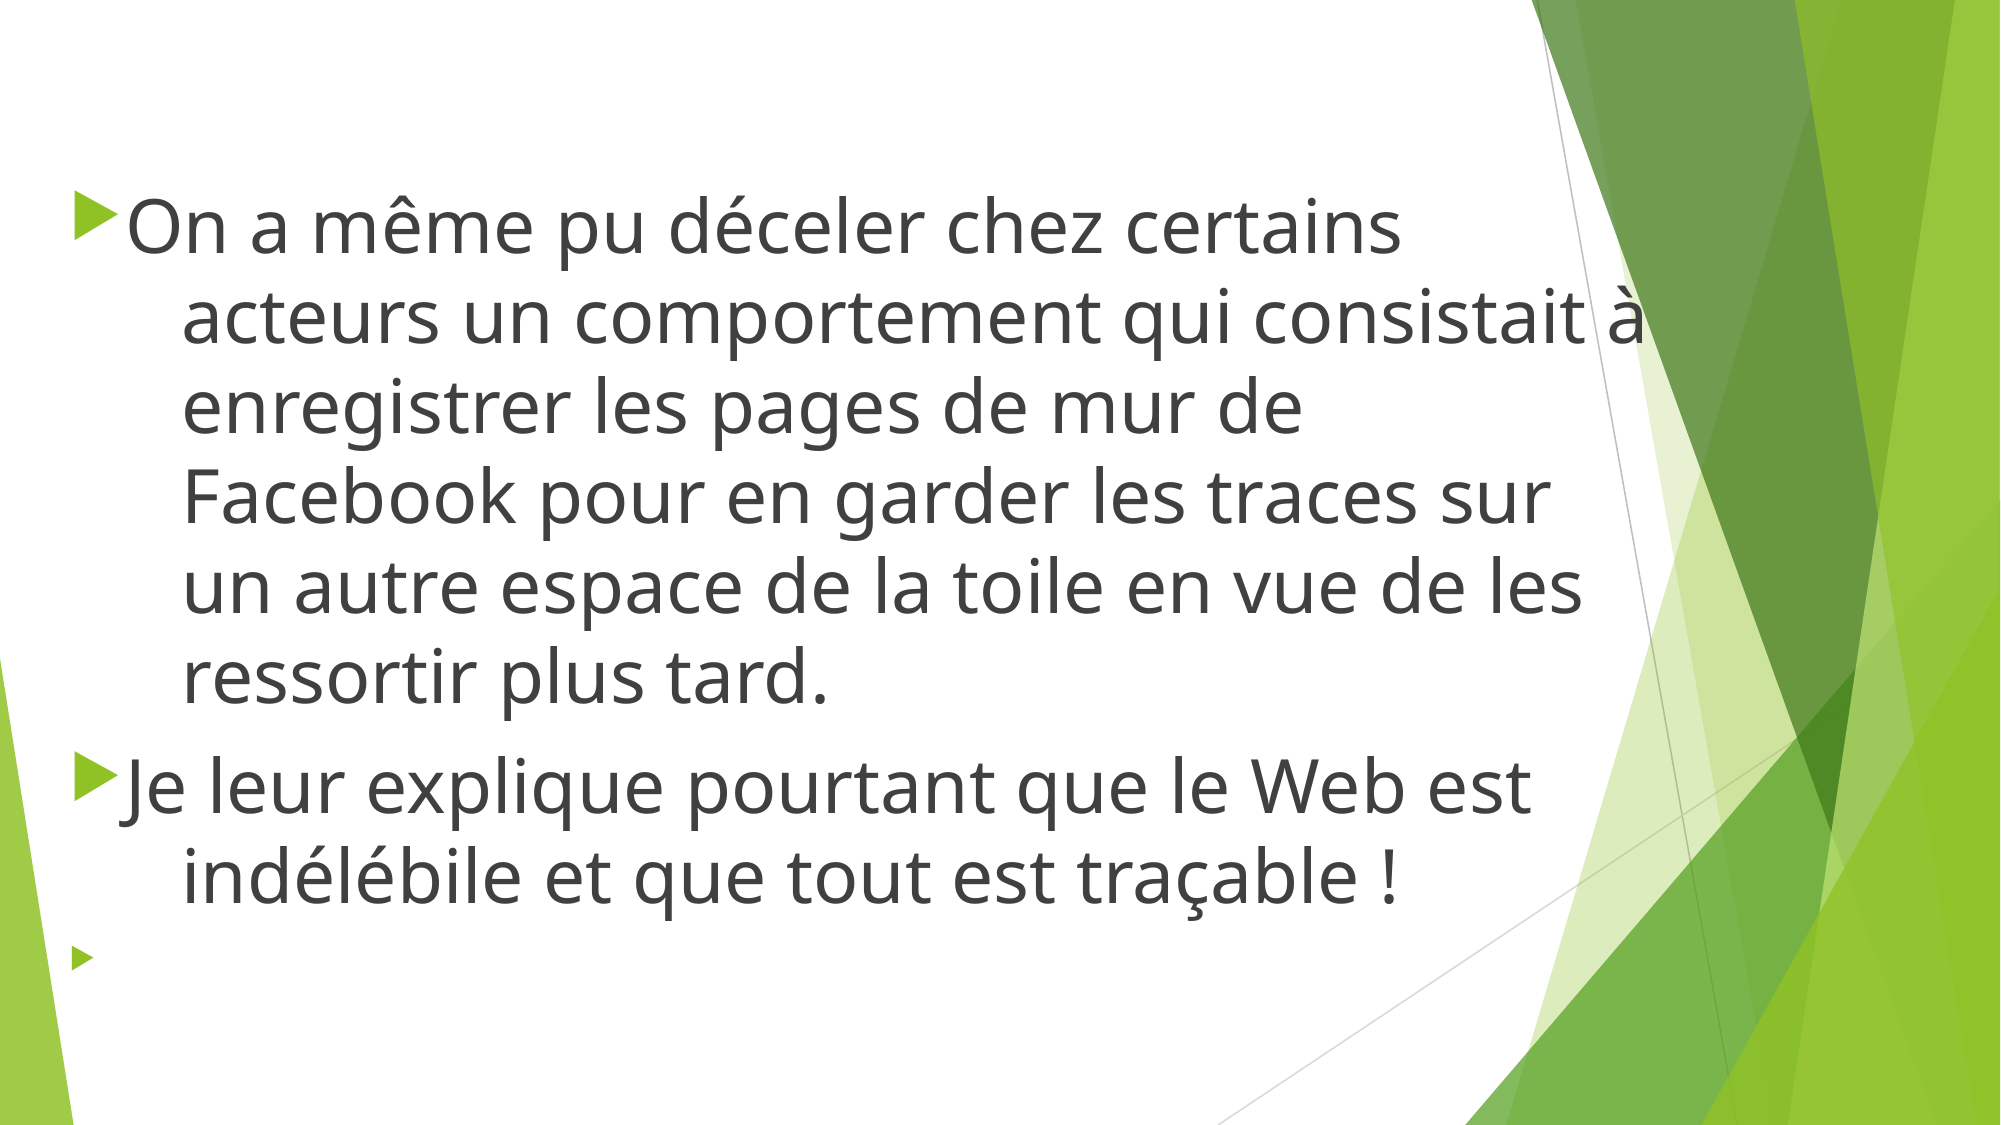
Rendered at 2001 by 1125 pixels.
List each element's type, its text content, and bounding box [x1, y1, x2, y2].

list On a même pu déceler chez certains acteurs un comportement qui consistait à enregistrer les pages de mur de Facebook pour en garder les traces sur un autre espace de la toile en vue de les ressortir plus tard. Je leur explique pourtant que le Web est indélébile et que tout est traçable ! [54, 170, 1665, 1108]
